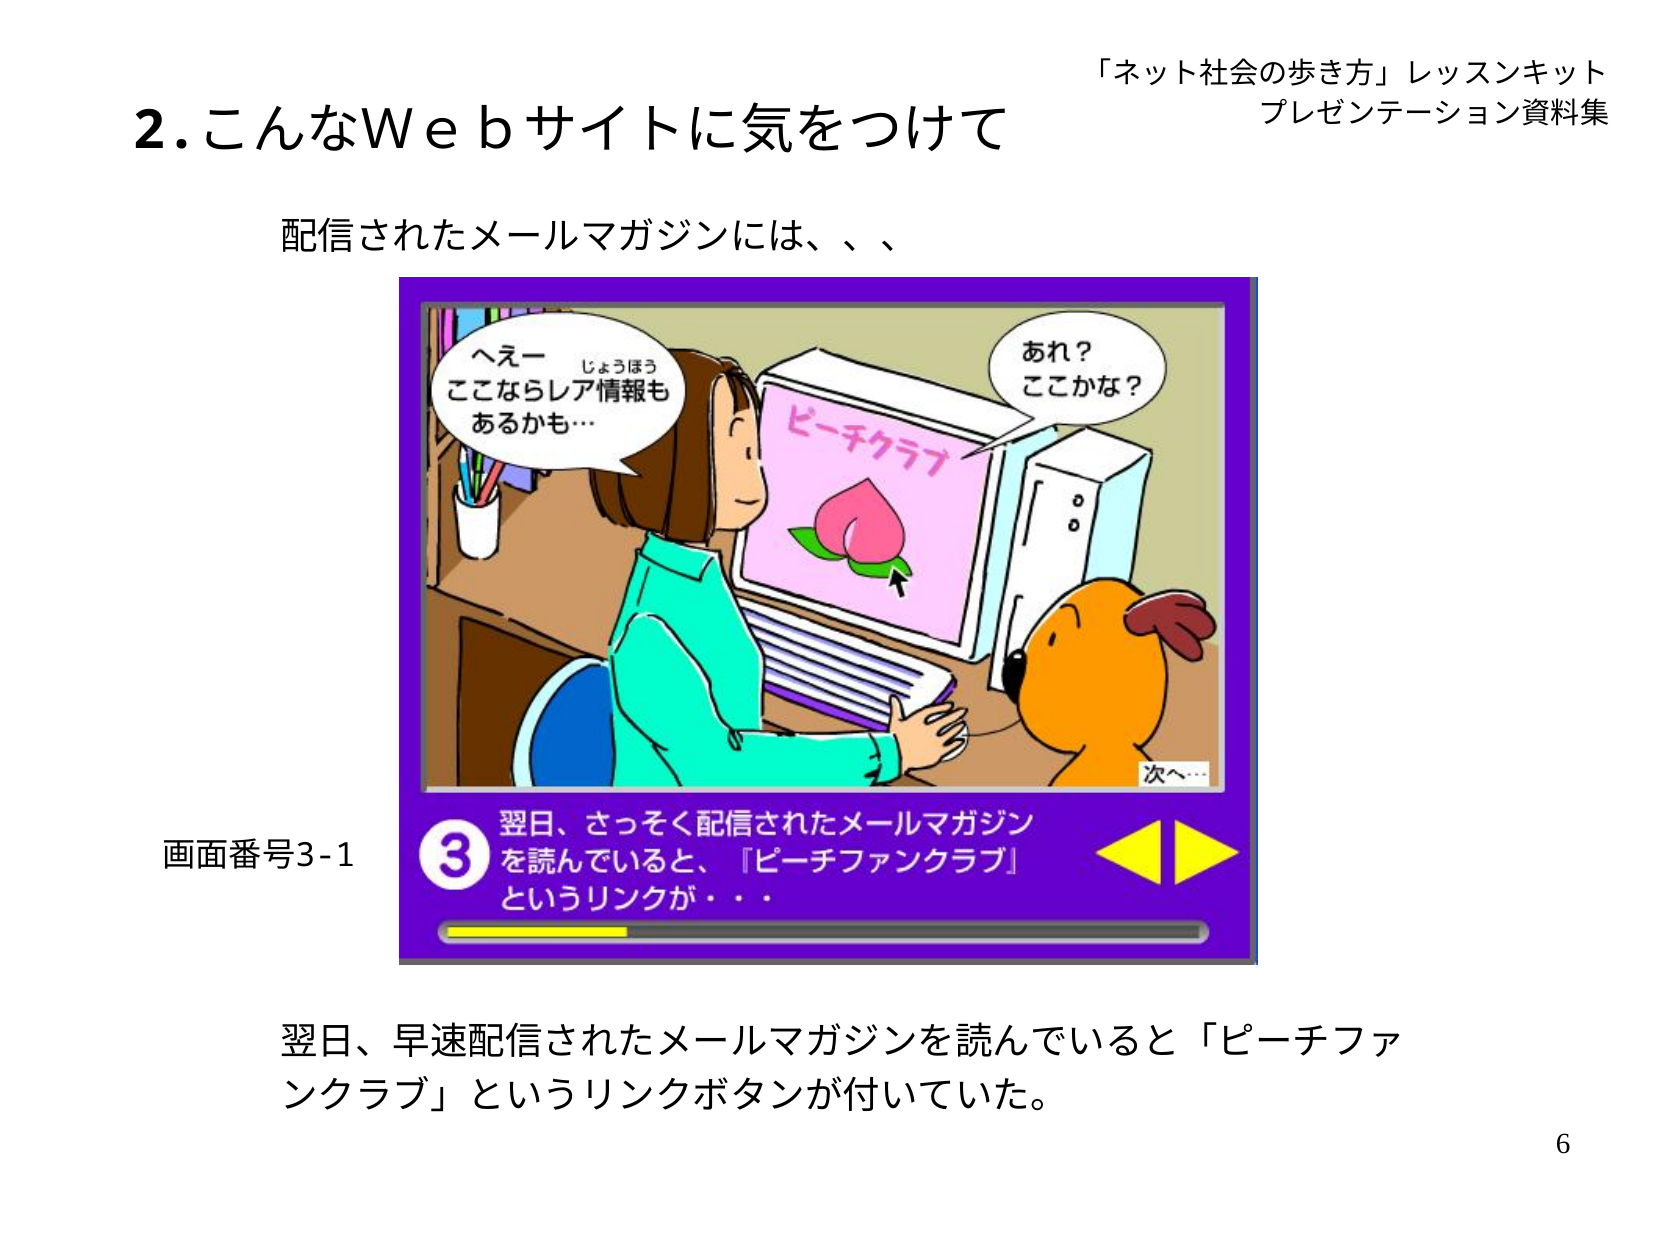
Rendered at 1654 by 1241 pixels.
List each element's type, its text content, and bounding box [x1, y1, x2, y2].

text_box 配信されたメールマガジンには、、、 [265, 206, 1211, 267]
text_box 「ネット社会の歩き方」レッスンキット プレゼンテーション資料集 [1062, 44, 1625, 139]
text_box 2.こんなＷｅｂサイトに気をつけて [118, 88, 1093, 169]
text_box 画面番号3-1 [147, 826, 384, 882]
picture [399, 277, 1258, 965]
text_box 翌日、早速配信されたメールマガジンを読んでいると「ピーチファンクラブ」というリンクボタンが付いていた。 [265, 1003, 1447, 1128]
